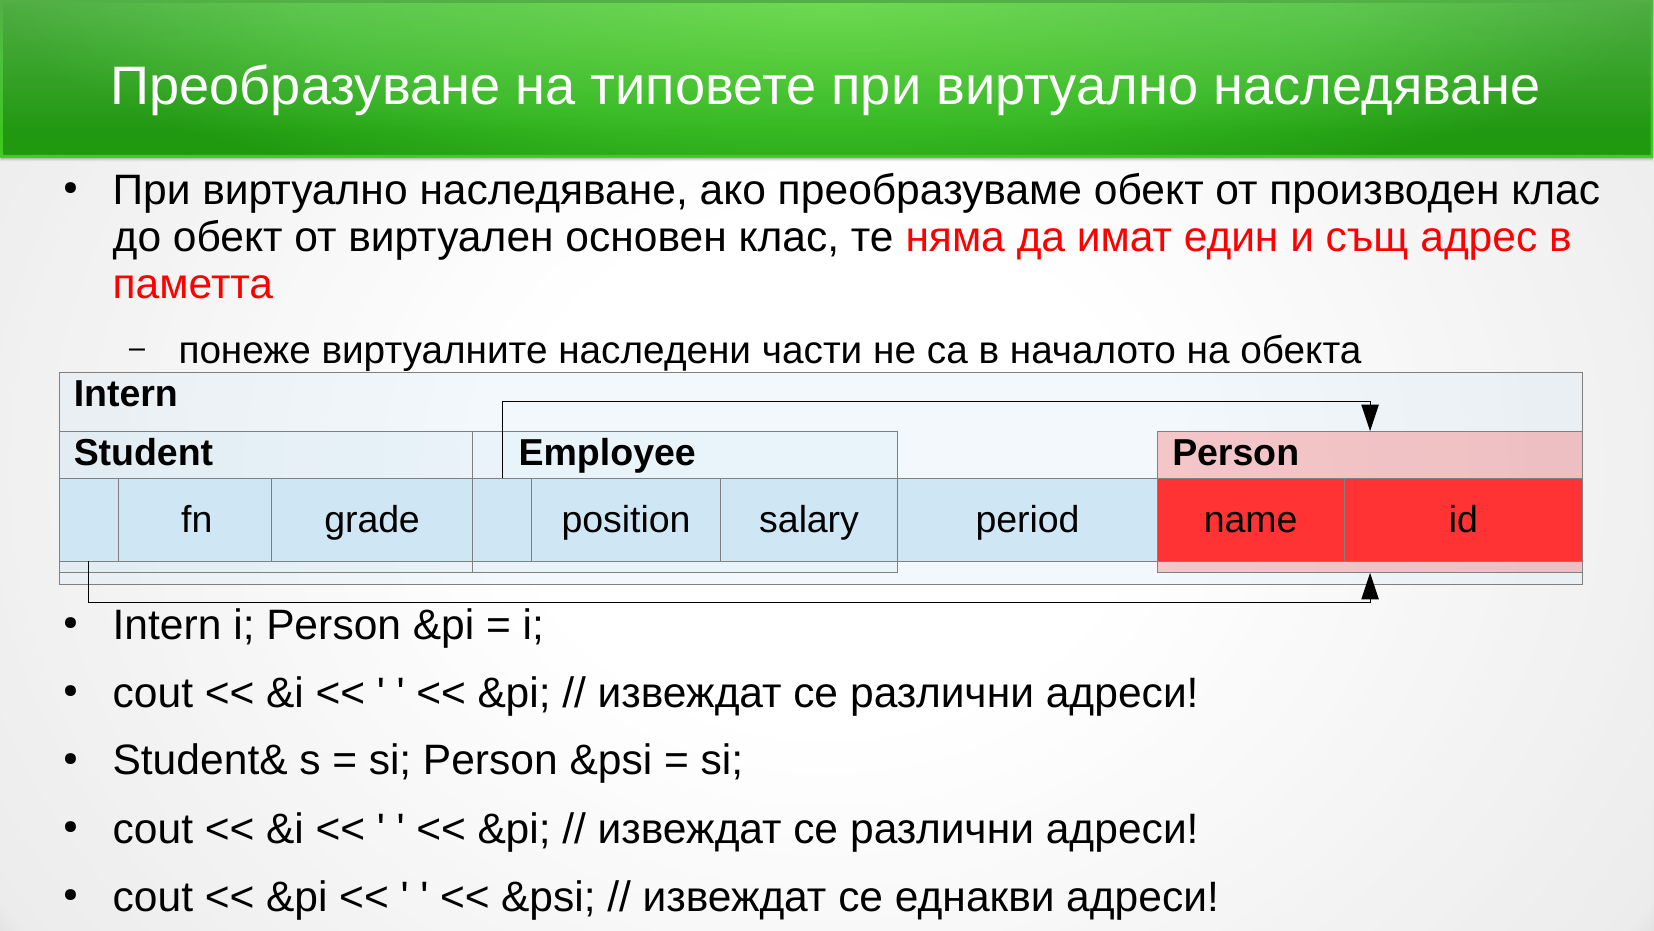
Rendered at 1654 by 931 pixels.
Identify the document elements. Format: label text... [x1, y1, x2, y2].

text_box name [1157, 478, 1344, 562]
title Преобразуване на типовете при виртуално наследяване [82, 36, 1571, 135]
text_box Intern [59, 372, 1583, 431]
text_box Intern [59, 573, 88, 585]
text_box salary [720, 478, 897, 562]
text_box Employee [472, 431, 502, 478]
text_box Intern [89, 562, 1369, 585]
text_box Employee [472, 562, 898, 573]
text_box period [897, 478, 1157, 562]
text_box Student [89, 562, 472, 573]
text_box position [532, 478, 720, 562]
text_box Student [59, 431, 472, 478]
text_box Person [1157, 431, 1583, 478]
text_box Intern [503, 402, 1370, 478]
text_box fn [119, 478, 271, 562]
text_box Person [1157, 562, 1583, 573]
text_box id [1344, 478, 1583, 562]
text_box Employee [503, 431, 898, 478]
list При виртуално наследяване, ако преобразуваме обект от производен клас до обект от виртуален основен клас, те няма да имат един и същ адрес в паметта понеже виртуалните наследени части не са в началото на обекта Intern i; Person &pi = i; cout << &i << ' ' << &pi; // извеждат се различни адреси! Student& s = si; Person &psi = si; cout << &i << ' ' << &pi; // извеждат се различни адреси! cout << &pi << ' ' << &psi; // извеждат се еднакви адреси! [46, 165, 1609, 922]
text_box Intern [1371, 573, 1583, 585]
text_box grade [271, 478, 472, 562]
text_box [472, 478, 532, 562]
text_box [59, 478, 119, 562]
text_box Student [59, 562, 88, 573]
